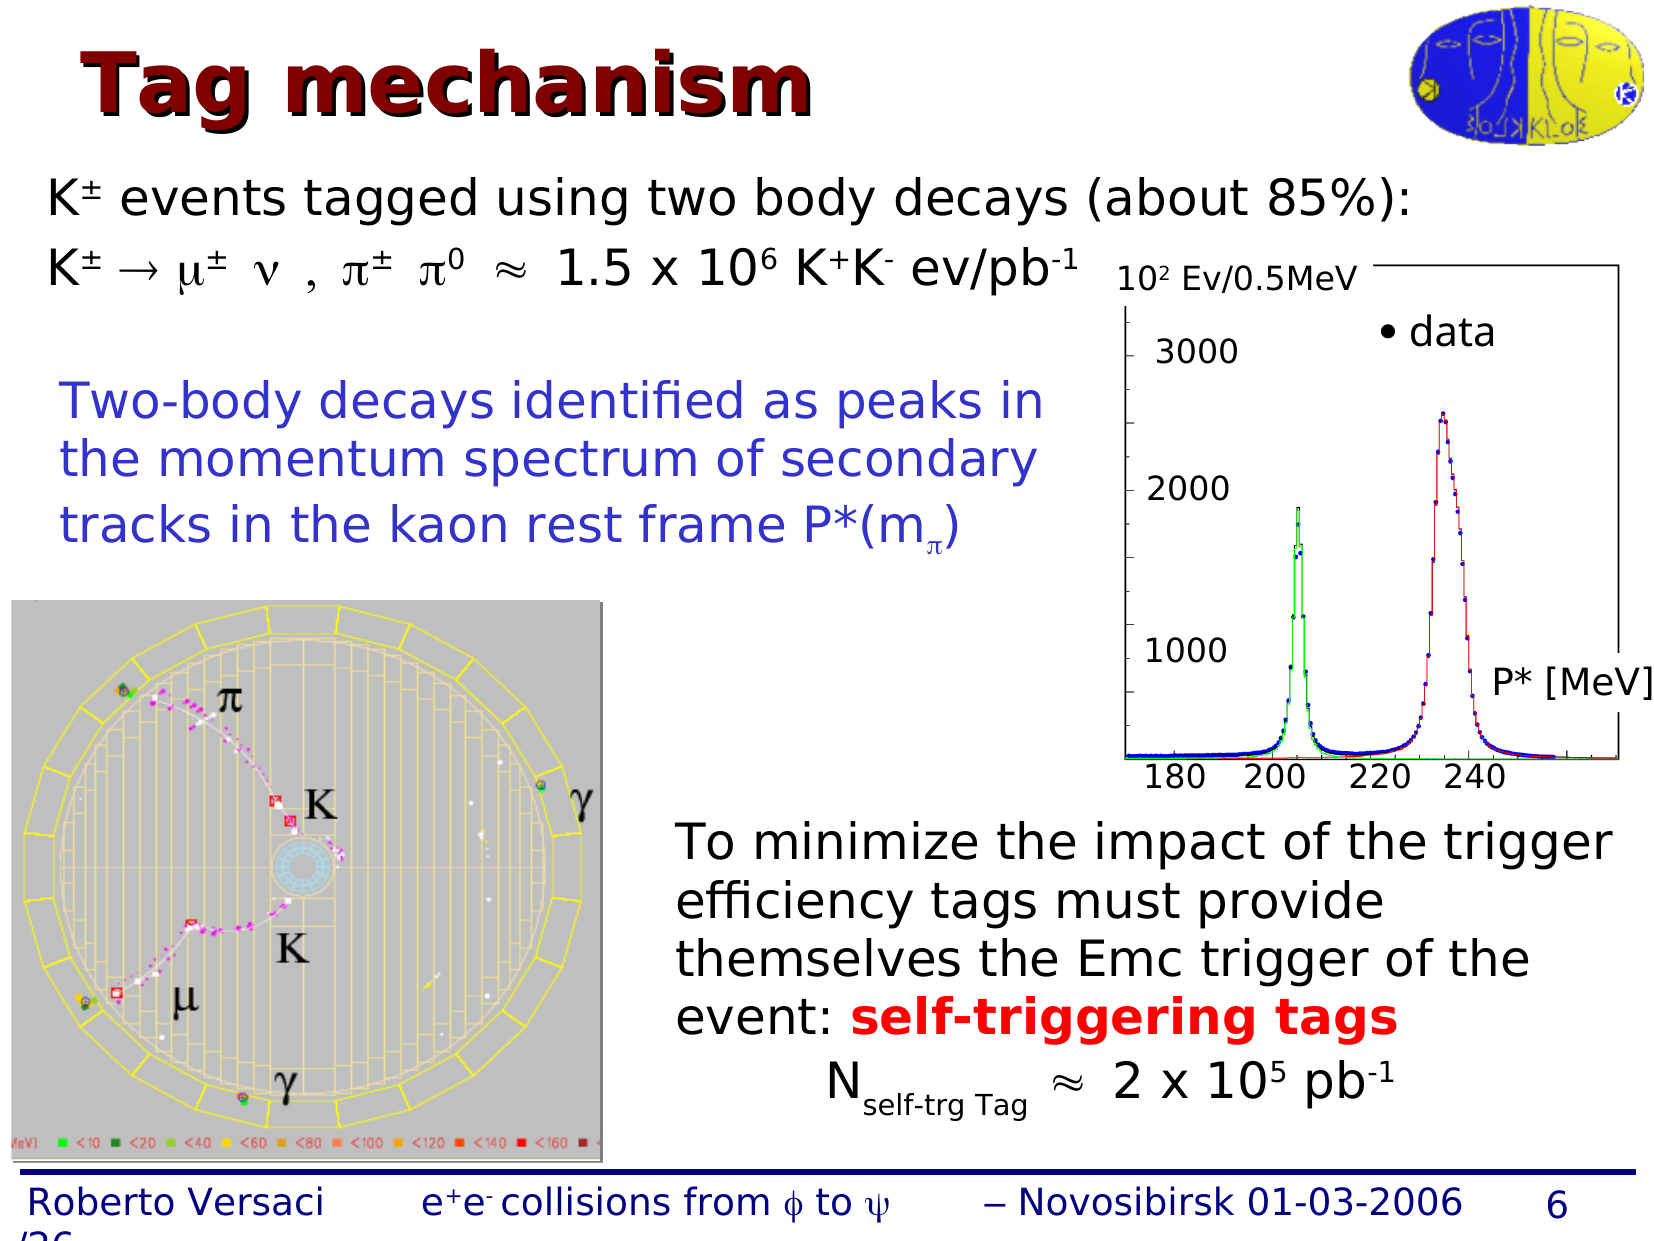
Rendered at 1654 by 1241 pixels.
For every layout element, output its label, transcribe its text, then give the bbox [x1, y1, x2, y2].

text_box  data [1366, 293, 1567, 367]
text_box P* [MeV] [1476, 653, 1654, 713]
text_box 2000 [1131, 462, 1246, 517]
text_box 1000 [1128, 624, 1244, 679]
text_box 220 [1333, 749, 1428, 804]
text_box To minimize the impact of the trigger efficiency tags must provide themselves the Emc trigger of the event: self-triggering tags Nself-trg Tag » 2 x 105 pb-1 [660, 805, 1633, 1130]
text_box 3000 [1139, 324, 1255, 379]
picture [1398, 0, 1654, 151]
text_box 200 [1228, 749, 1322, 804]
text_box 180 [1128, 749, 1222, 804]
text_box 240 [1428, 749, 1522, 804]
picture [1120, 261, 1622, 763]
picture [11, 600, 601, 1161]
text_box Two-body decays identified as peaks in the momentum spectrum of secondary tracks in the kaon rest frame P*(mp) [44, 364, 1076, 569]
text_box K± events tagged using two body decays (about 85%): K± ® m± n , p± p0 » 1.5 x 106 K+K- ev/pb-1 [31, 161, 1418, 312]
text_box Tag mechanism [65, 27, 829, 140]
